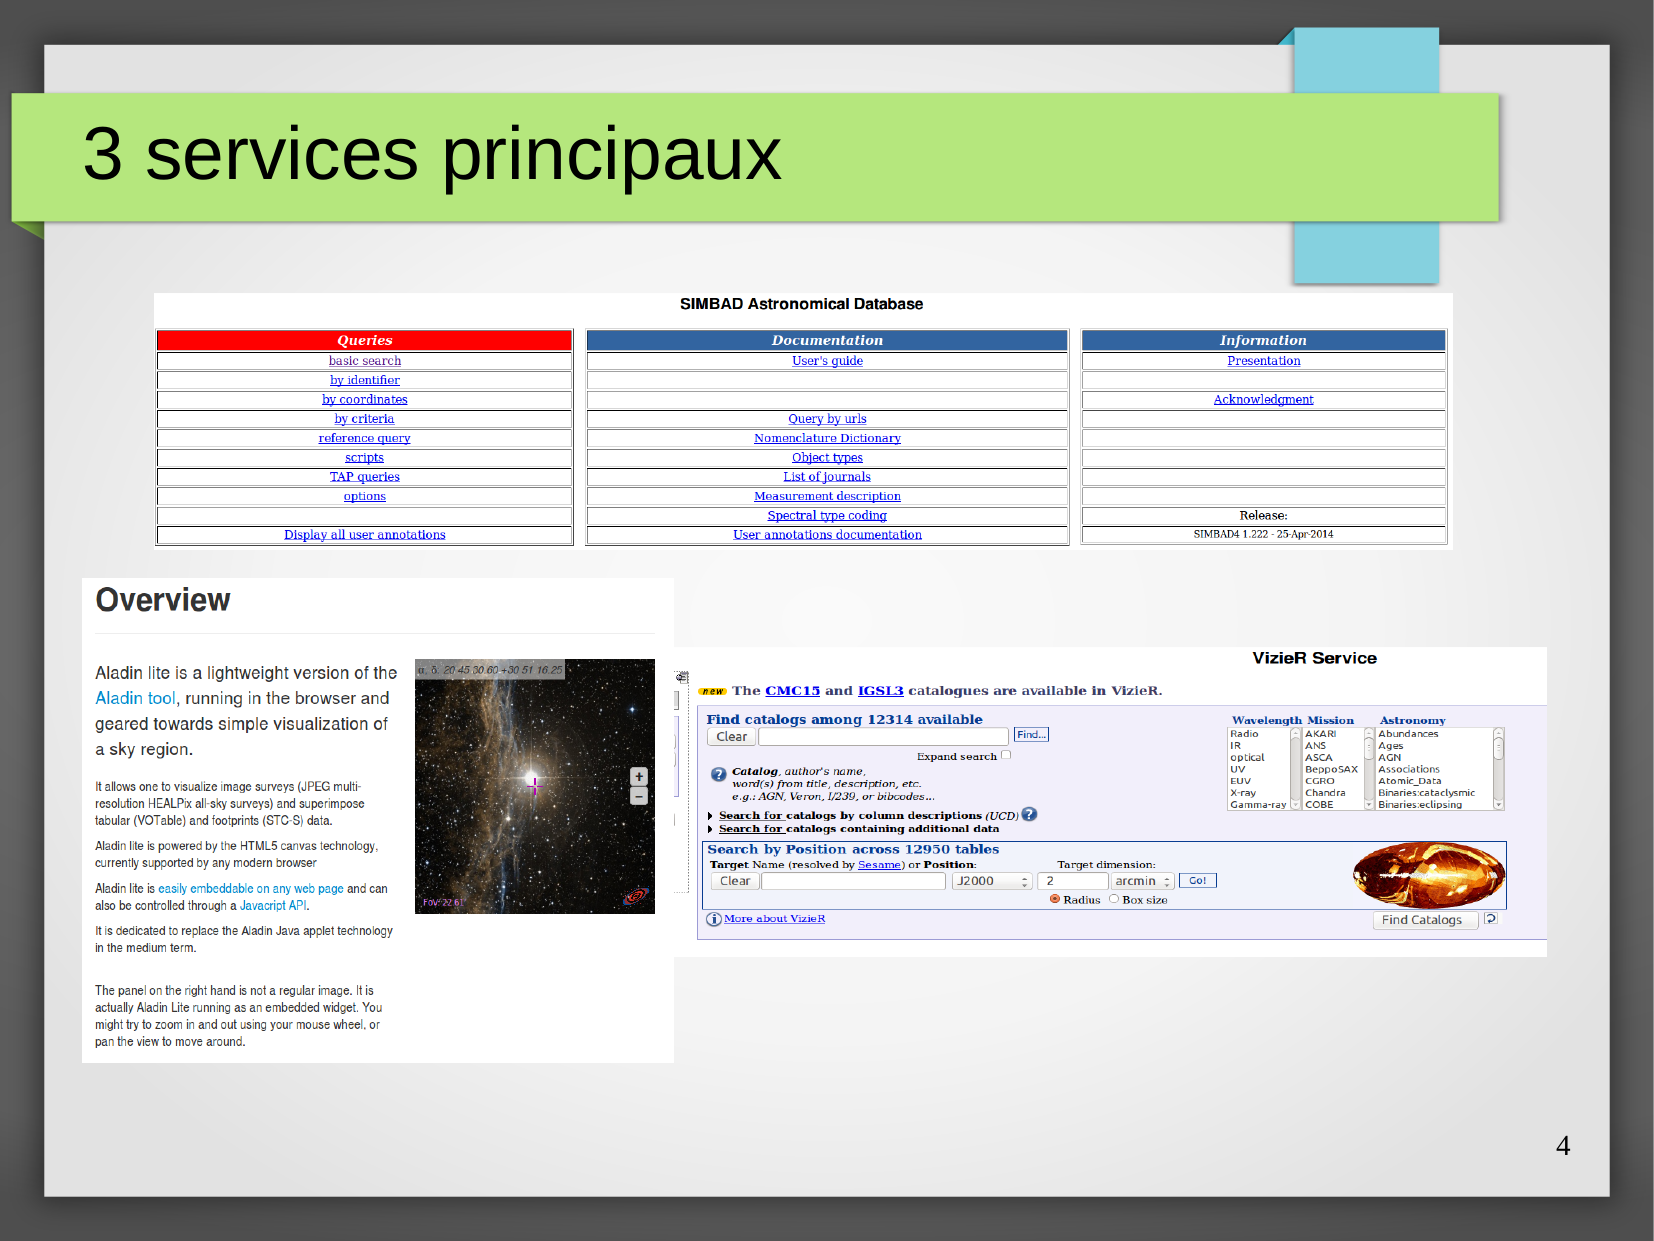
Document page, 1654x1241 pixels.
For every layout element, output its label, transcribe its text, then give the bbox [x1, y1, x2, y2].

picture [0, 0, 1654, 1241]
title 3 services principaux [82, 94, 1264, 213]
